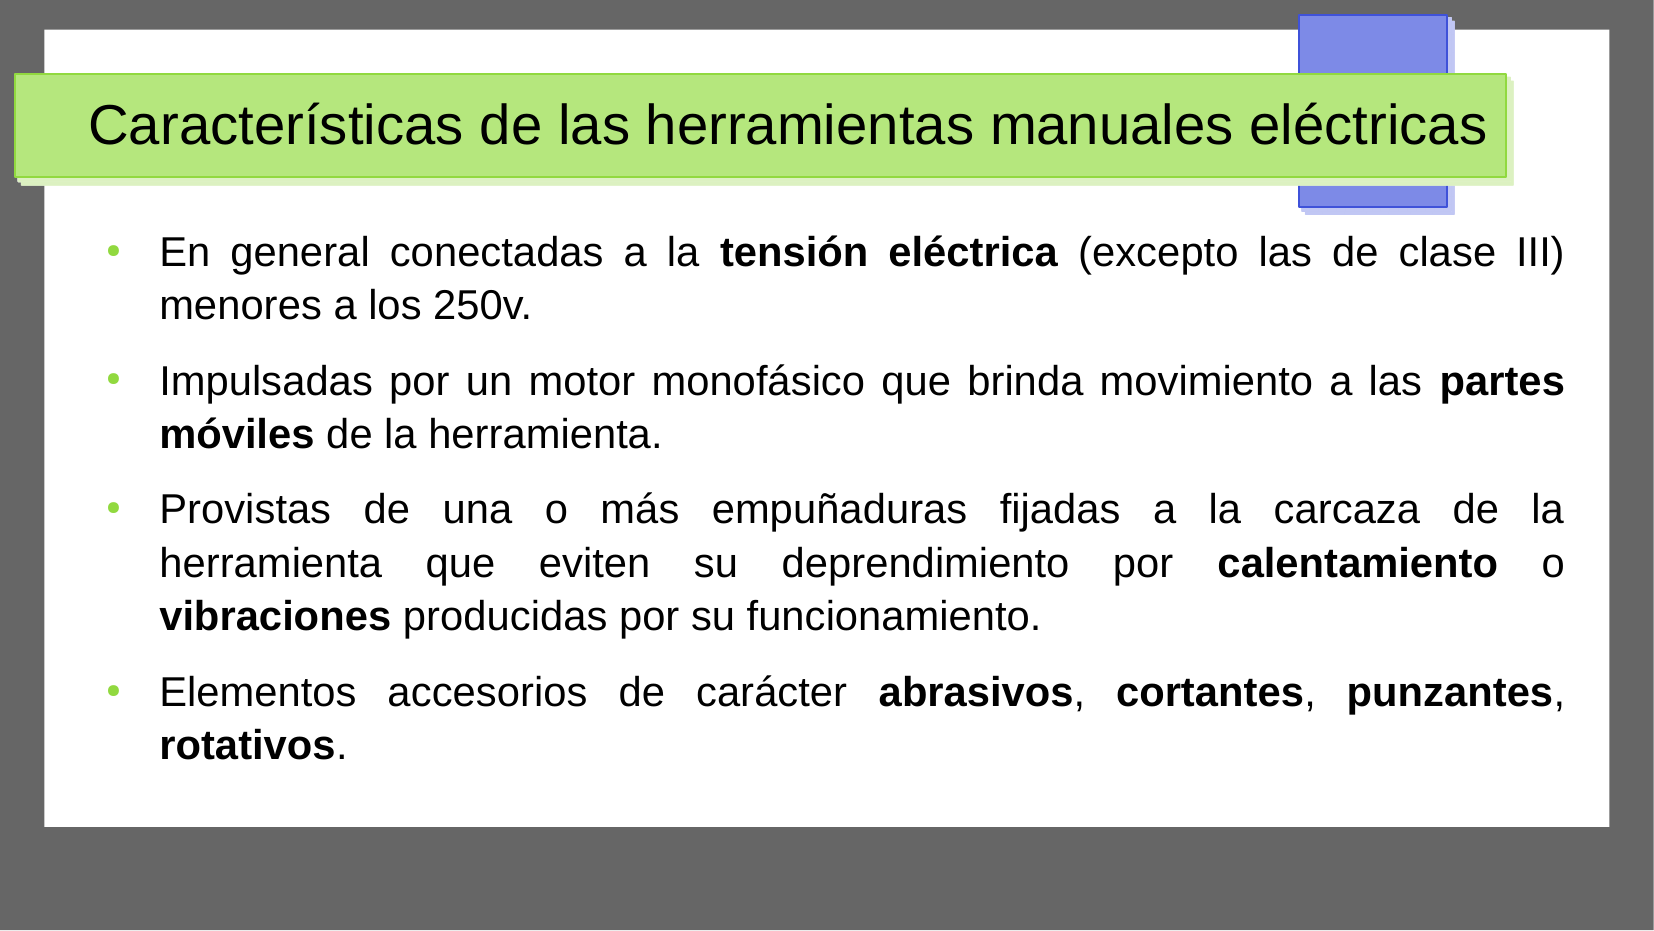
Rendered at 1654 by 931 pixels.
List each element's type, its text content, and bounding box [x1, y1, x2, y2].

list En general conectadas a la tensión eléctrica (excepto las de clase III) menores a los 250v. Impulsadas por un motor monofásico que brinda movimiento a las partes móviles de la herramienta. Provistas de una o más empuñaduras fijadas a la carcaza de la herramienta que eviten su deprendimiento por calentamiento o vibraciones producidas por su funcionamiento. Elementos accesorios de carácter abrasivos, cortantes, punzantes, rotativos. [88, 221, 1565, 813]
title Características de las herramientas manuales eléctricas [88, 73, 1506, 178]
